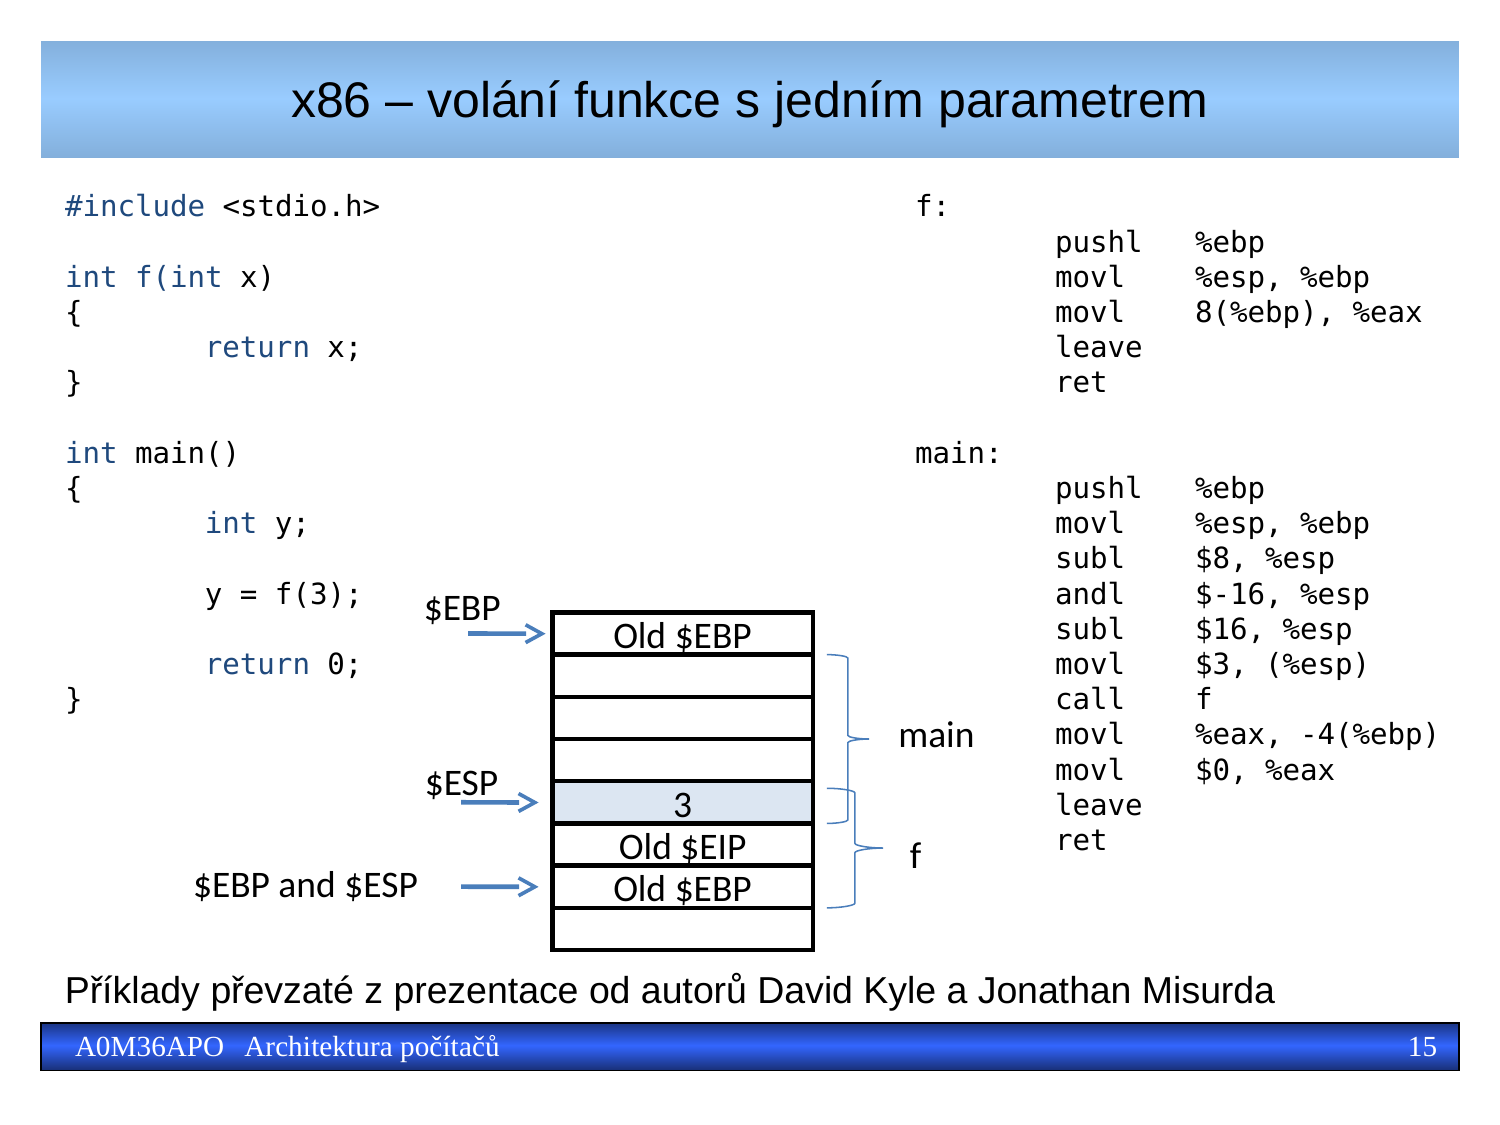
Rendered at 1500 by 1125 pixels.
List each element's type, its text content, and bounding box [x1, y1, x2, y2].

text_box f [895, 823, 937, 884]
text_box Old $EBP [552, 866, 813, 906]
text_box Příklady převzaté z prezentace od autorů David Kyle a Jonathan Misurda [49, 962, 1438, 1020]
text_box $EBP and $ESP [178, 851, 433, 913]
list #include <stdio.h> int f(int x) { return x; } int main() { int y; y = f(3); return 0; } [50, 187, 475, 800]
text_box Old $EIP [552, 823, 813, 866]
text_box $EBP [408, 574, 516, 636]
text_box 3 [552, 781, 813, 823]
text_box main [883, 701, 990, 763]
title x86 – volání funkce s jedním parametrem [41, 41, 1459, 158]
list f: pushl %ebp movl %esp, %ebp movl 8(%ebp), %eax leave ret main: pushl %ebp movl %esp, %ebp subl $8, %esp andl $-16, %esp subl $16, %esp movl $3, (%esp) call f movl %eax, -4(%ebp) movl $0, %eax leave ret [900, 187, 1463, 930]
text_box $ESP [410, 749, 514, 811]
text_box Old $EBP [552, 612, 813, 652]
